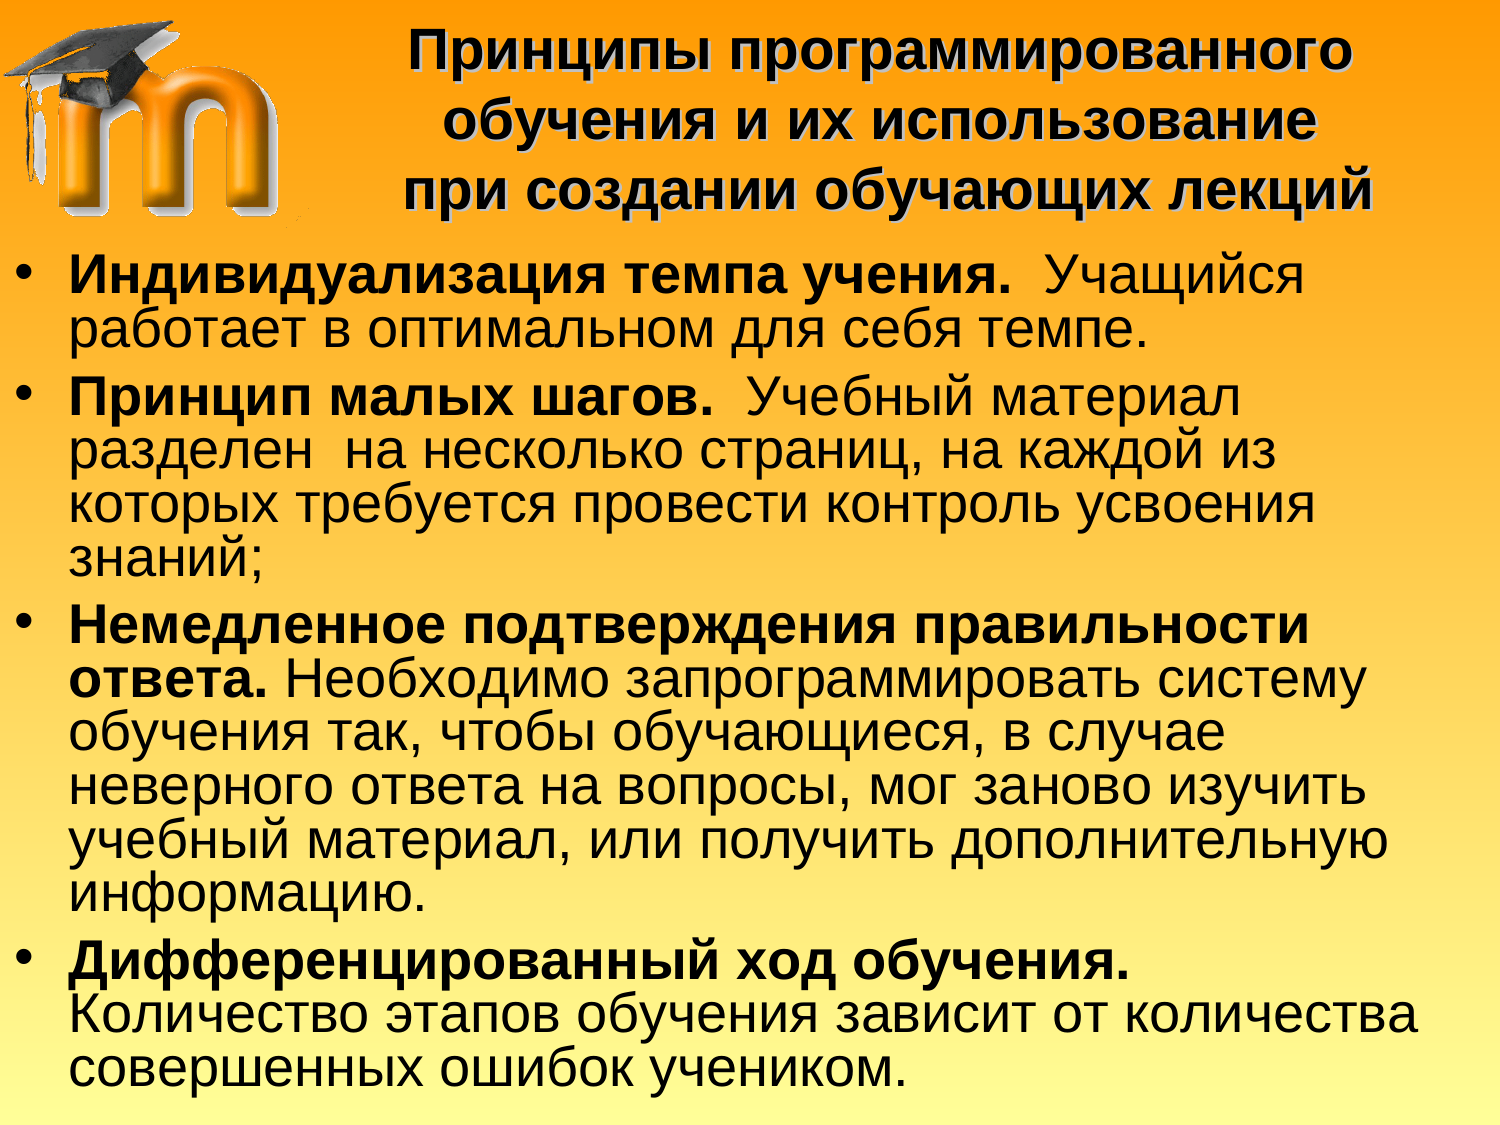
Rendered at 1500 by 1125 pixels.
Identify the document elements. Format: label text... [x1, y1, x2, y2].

title Принципы программированного обучения и их использование при создании обучающих лекций [314, 0, 1500, 232]
list Индивидуализация темпа учения. Учащийся работает в оптимальном для себя темпе. Принцип малых шагов. Учебный материал разделен на несколько страниц, на каждой из которых требуется провести контроль усвоения знаний; Немедленное подтверждения правильности ответа. Необходимо запрограммировать систему обучения так, чтобы обучающиеся, в случае неверного ответа на вопросы, мог заново изучить учебный материал, или получить дополнительную информацию. Дифференцированный ход обучения. Количество этапов обучения зависит от количества совершенных ошибок учеником. [0, 243, 1500, 1106]
picture [0, 0, 314, 234]
